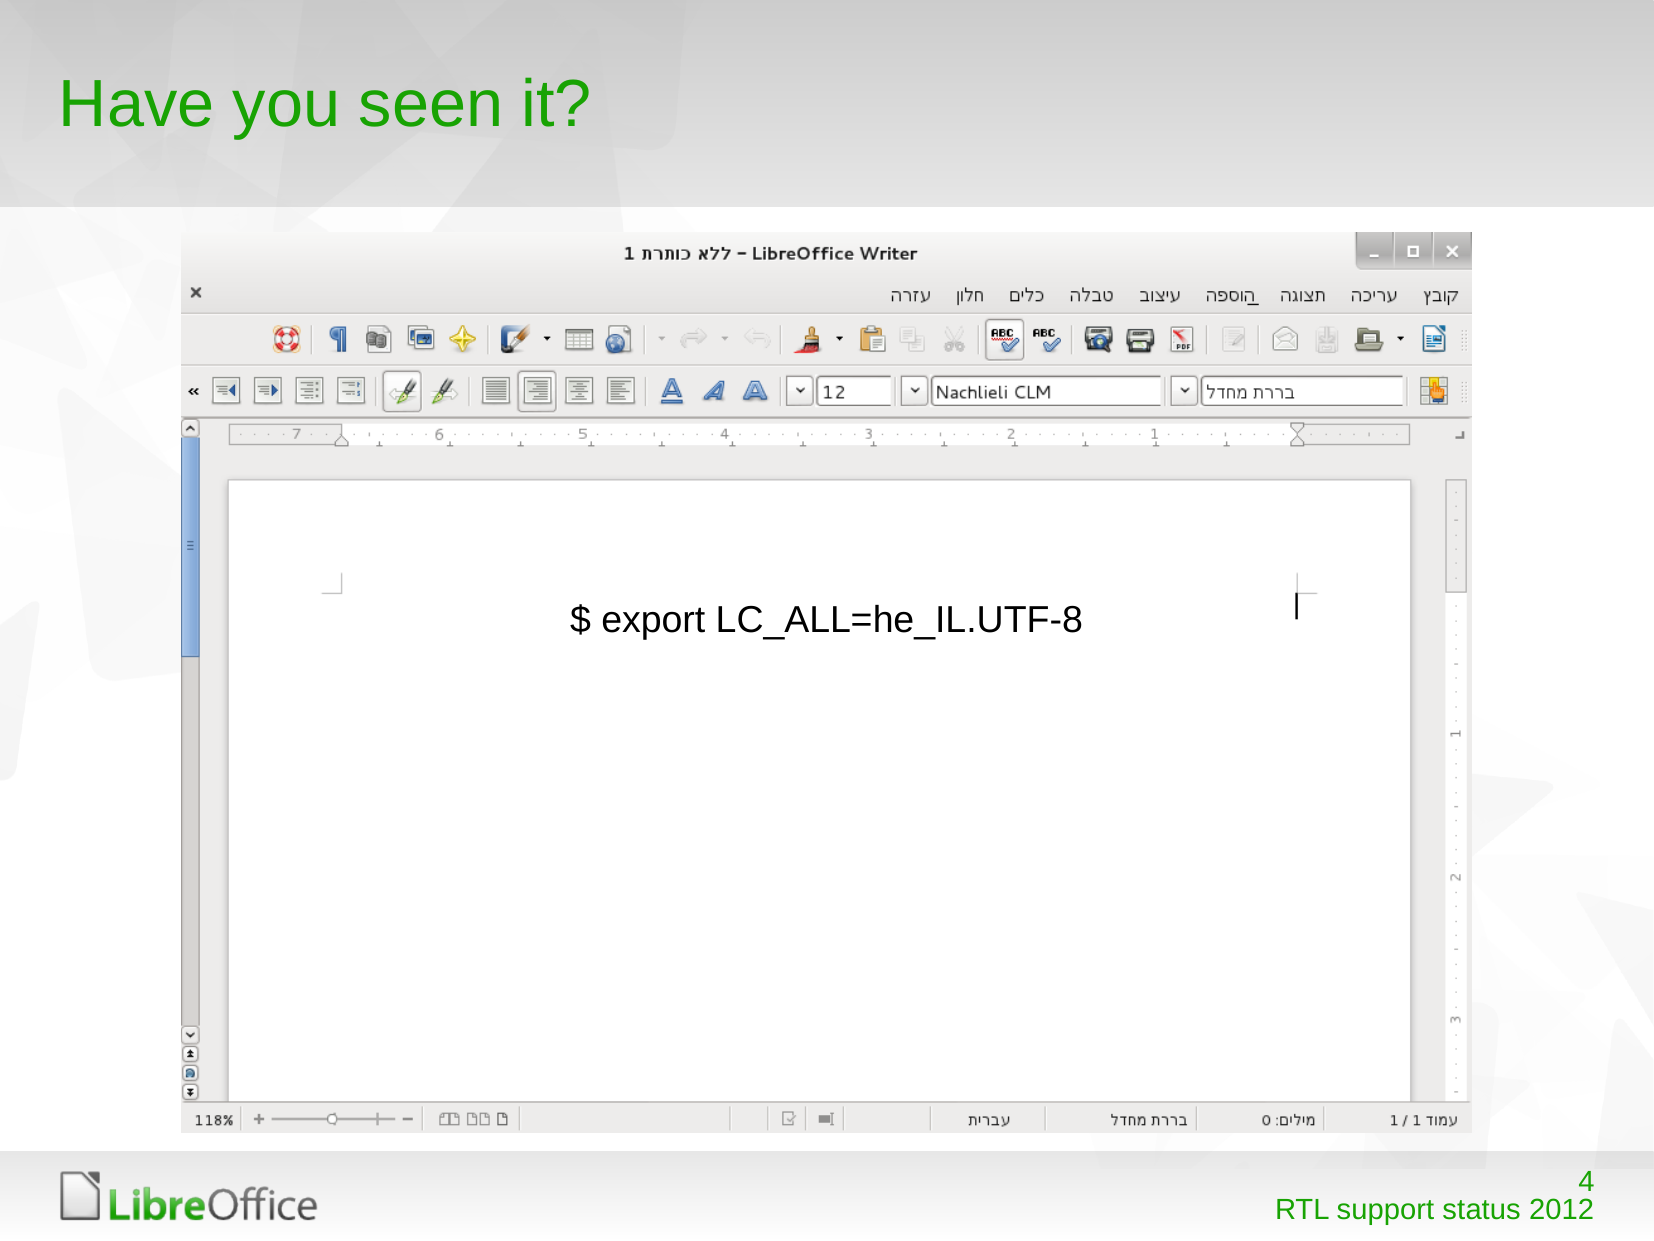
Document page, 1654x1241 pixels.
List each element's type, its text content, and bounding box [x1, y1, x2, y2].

picture [41, 1152, 337, 1240]
text_box $ export LC_ALL=he_IL.UTF-8 [555, 591, 1099, 649]
picture [0, 0, 1654, 1169]
title Have you seen it? [59, 29, 1595, 178]
